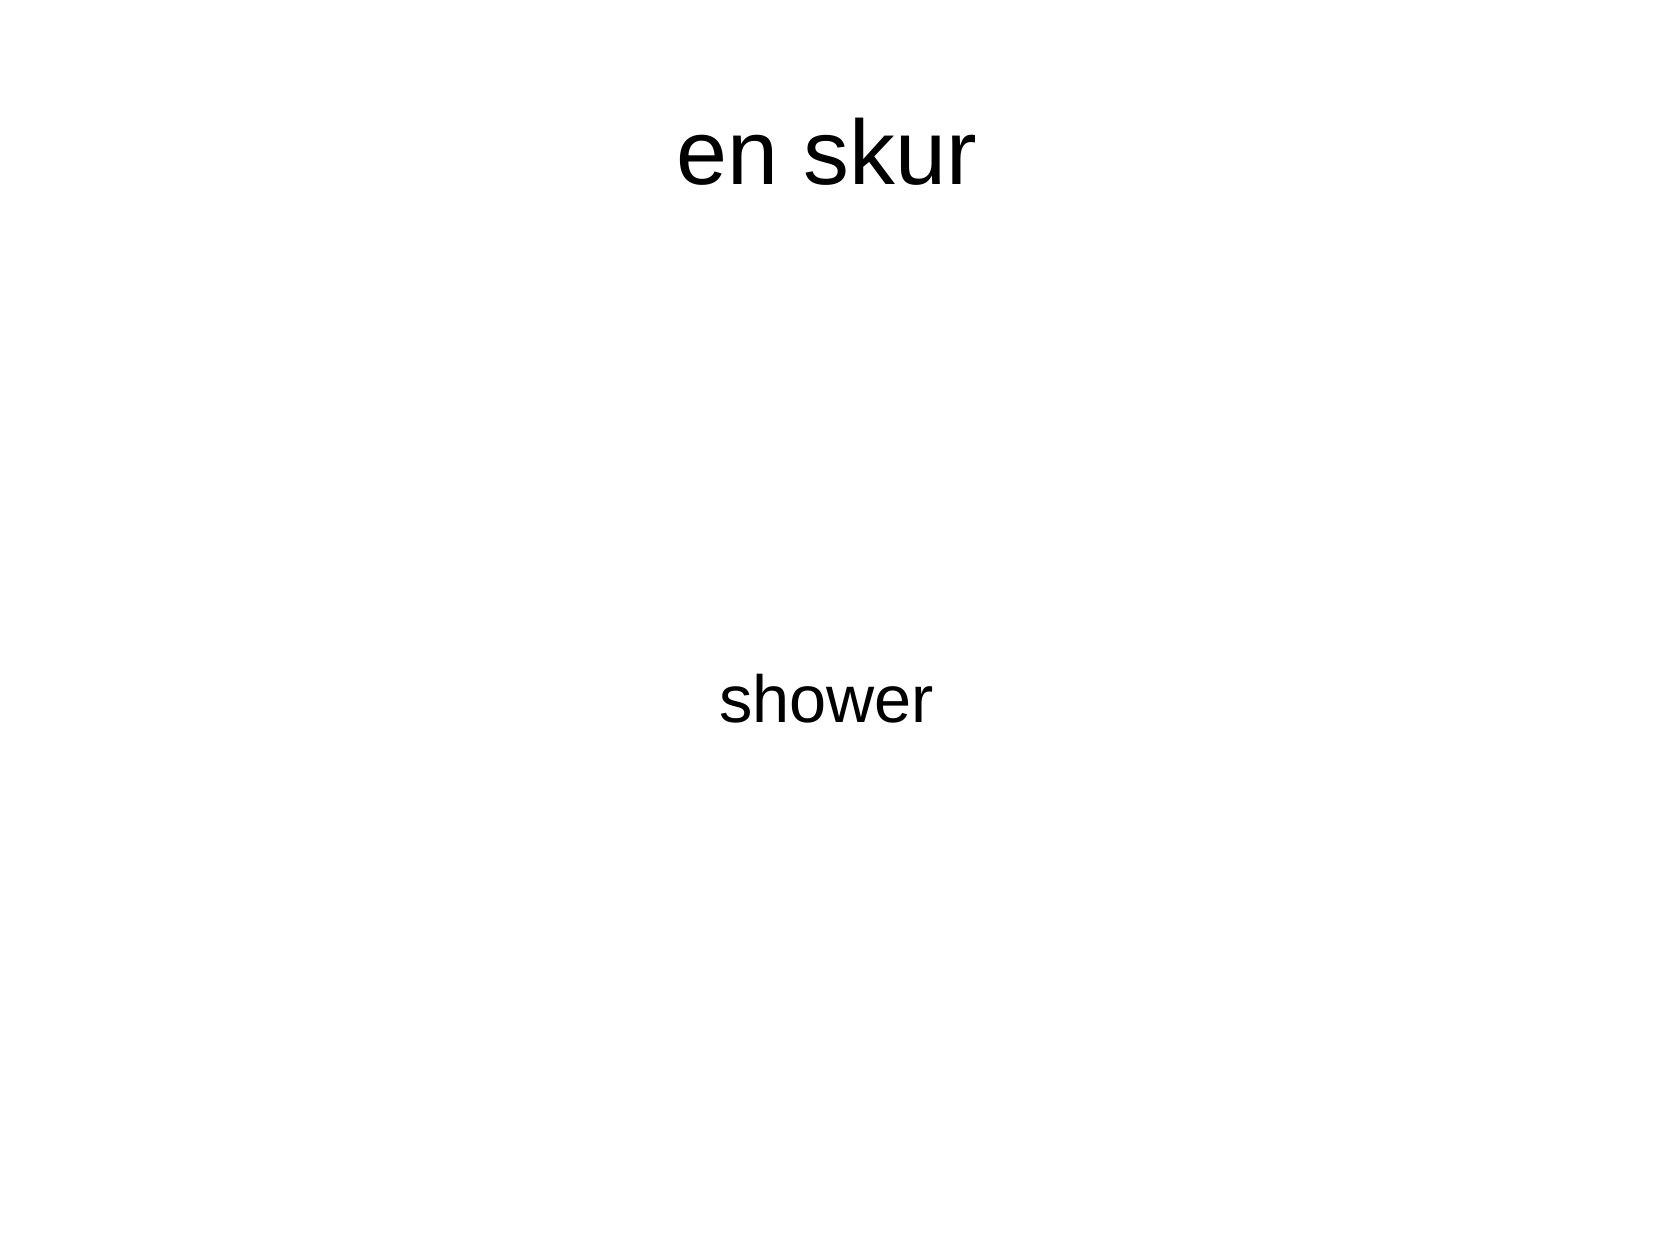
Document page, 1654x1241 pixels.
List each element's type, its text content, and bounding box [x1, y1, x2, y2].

title en skur [82, 56, 1571, 250]
subtitle shower [82, 297, 1571, 1102]
